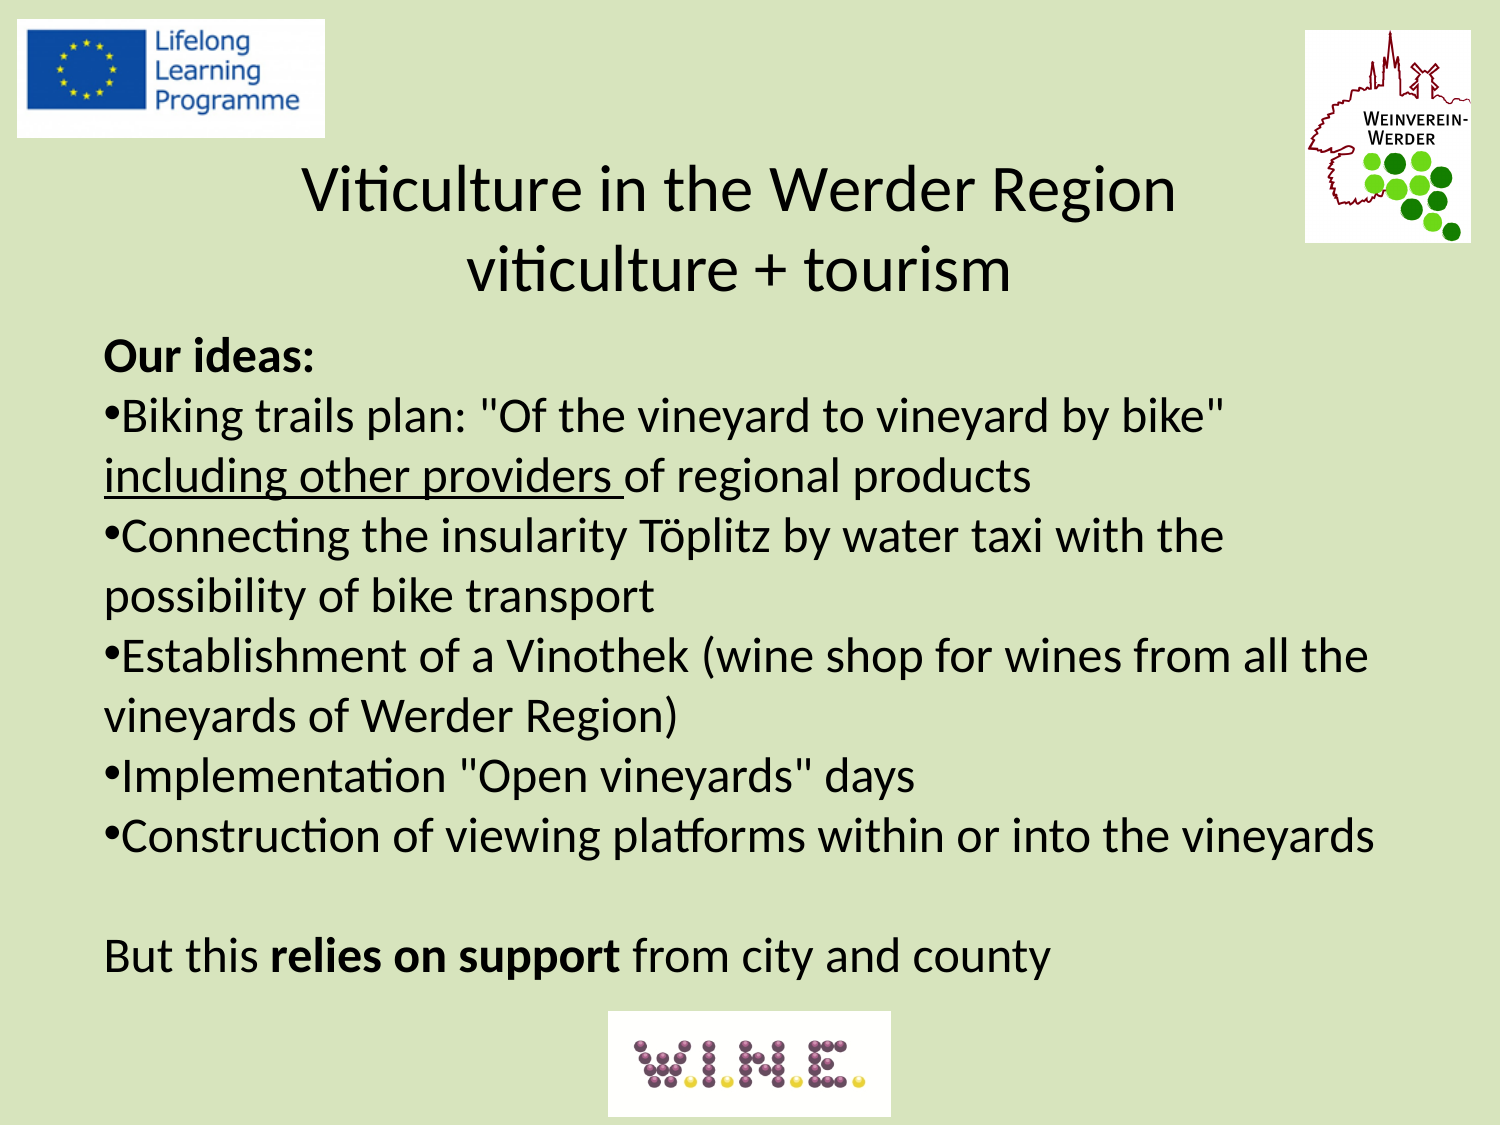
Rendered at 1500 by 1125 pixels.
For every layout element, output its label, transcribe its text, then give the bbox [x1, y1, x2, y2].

picture [608, 1029, 891, 1117]
text_box Viticulture in the Werder Region viticulture + tourism [64, 136, 1415, 315]
text_box Our ideas: Biking trails plan: "Of the vineyard to vineyard by bike" including other providers of regional products Connecting the insularity Töplitz by water taxi with the possibility of bike transport Establishment of a Vinothek (wine shop for wines from all the vineyards of Werder Region) Implementation "Open vineyards" days Construction of viewing platforms within or into the vineyards But this relies on support from city and county [88, 314, 1436, 1029]
picture [17, 19, 325, 138]
picture [1305, 30, 1471, 243]
